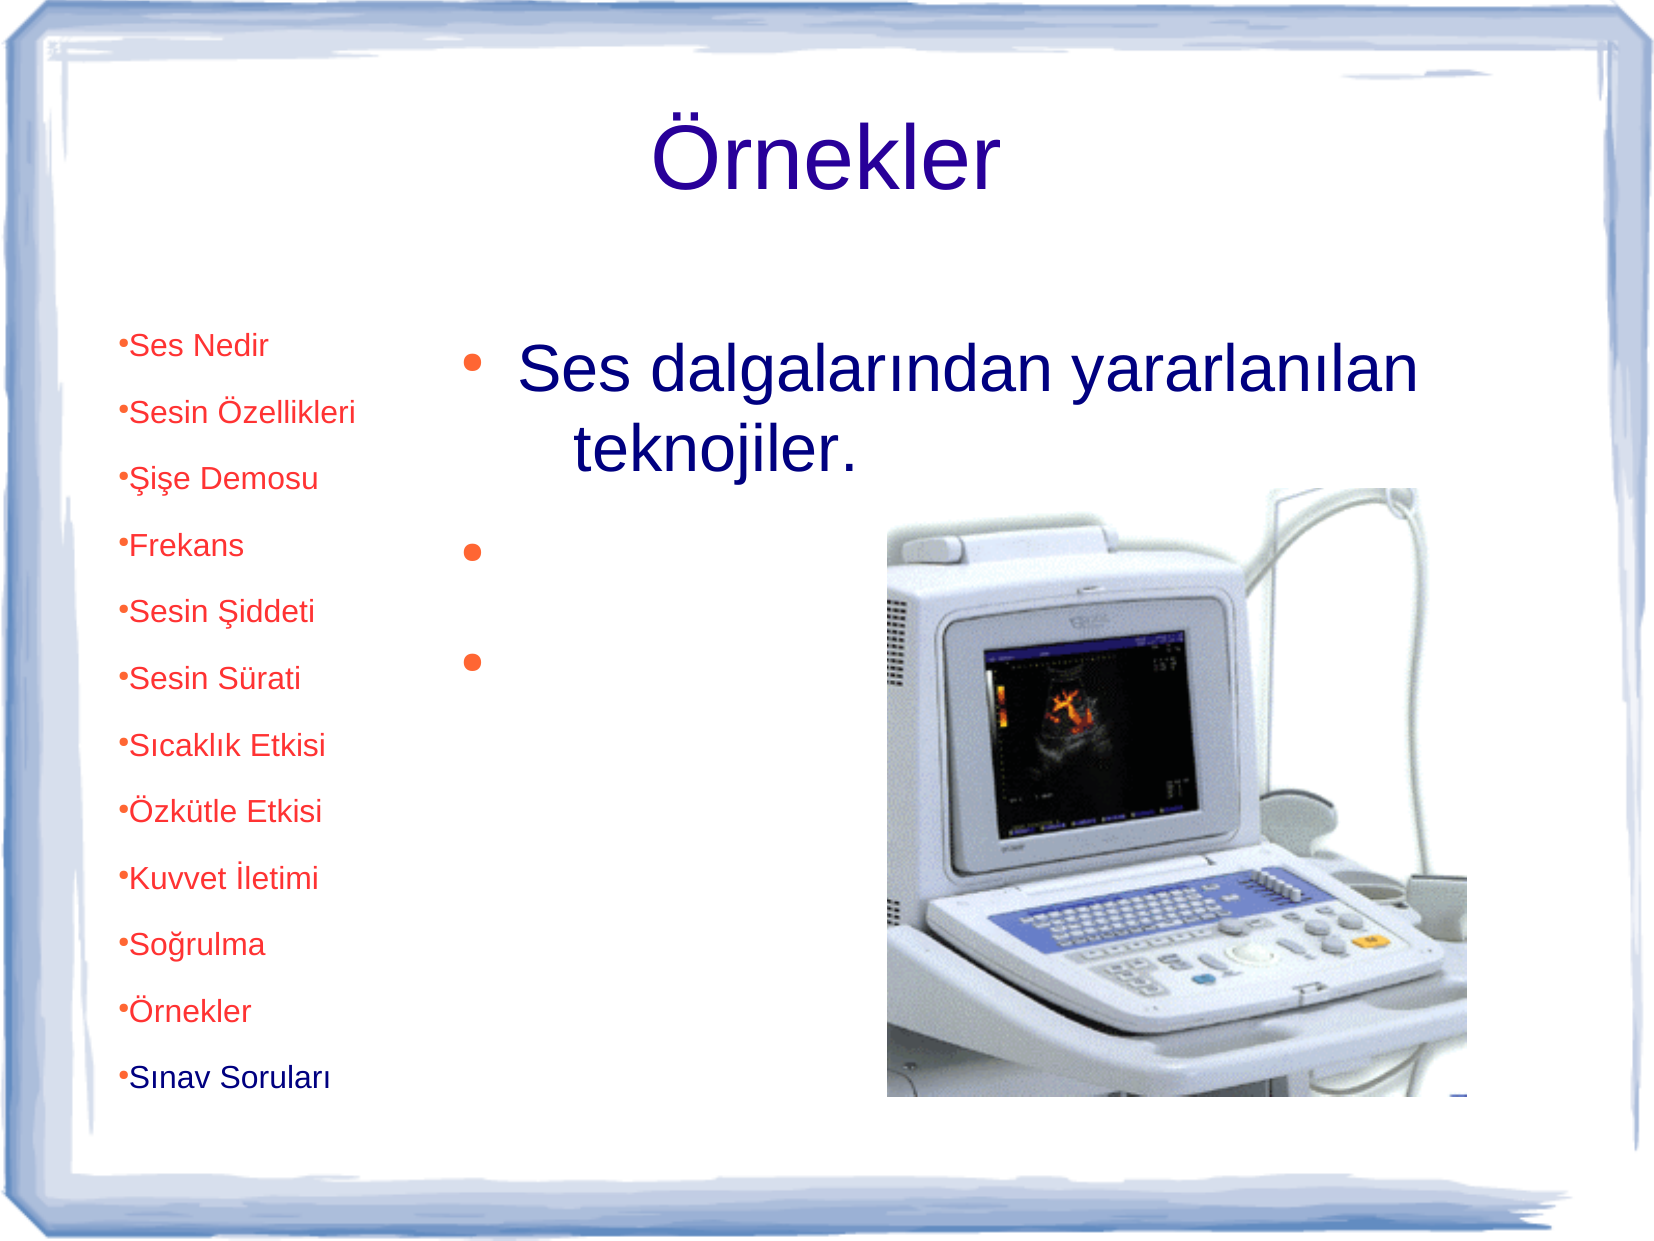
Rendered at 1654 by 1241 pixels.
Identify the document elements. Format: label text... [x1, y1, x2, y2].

title Örnekler [82, 49, 1571, 257]
list Ses Nedir Sesin Özellikleri Şişe Demosu Frekans Sesin Şiddeti Sesin Sürati Sıcaklık Etkisi Özkütle Etkisi Kuvvet İletimi Soğrulma Örnekler Sınav Soruları [118, 324, 438, 1097]
list Ses dalgalarından yararlanılan teknojiler. [460, 324, 1572, 1004]
picture [887, 488, 1467, 1097]
